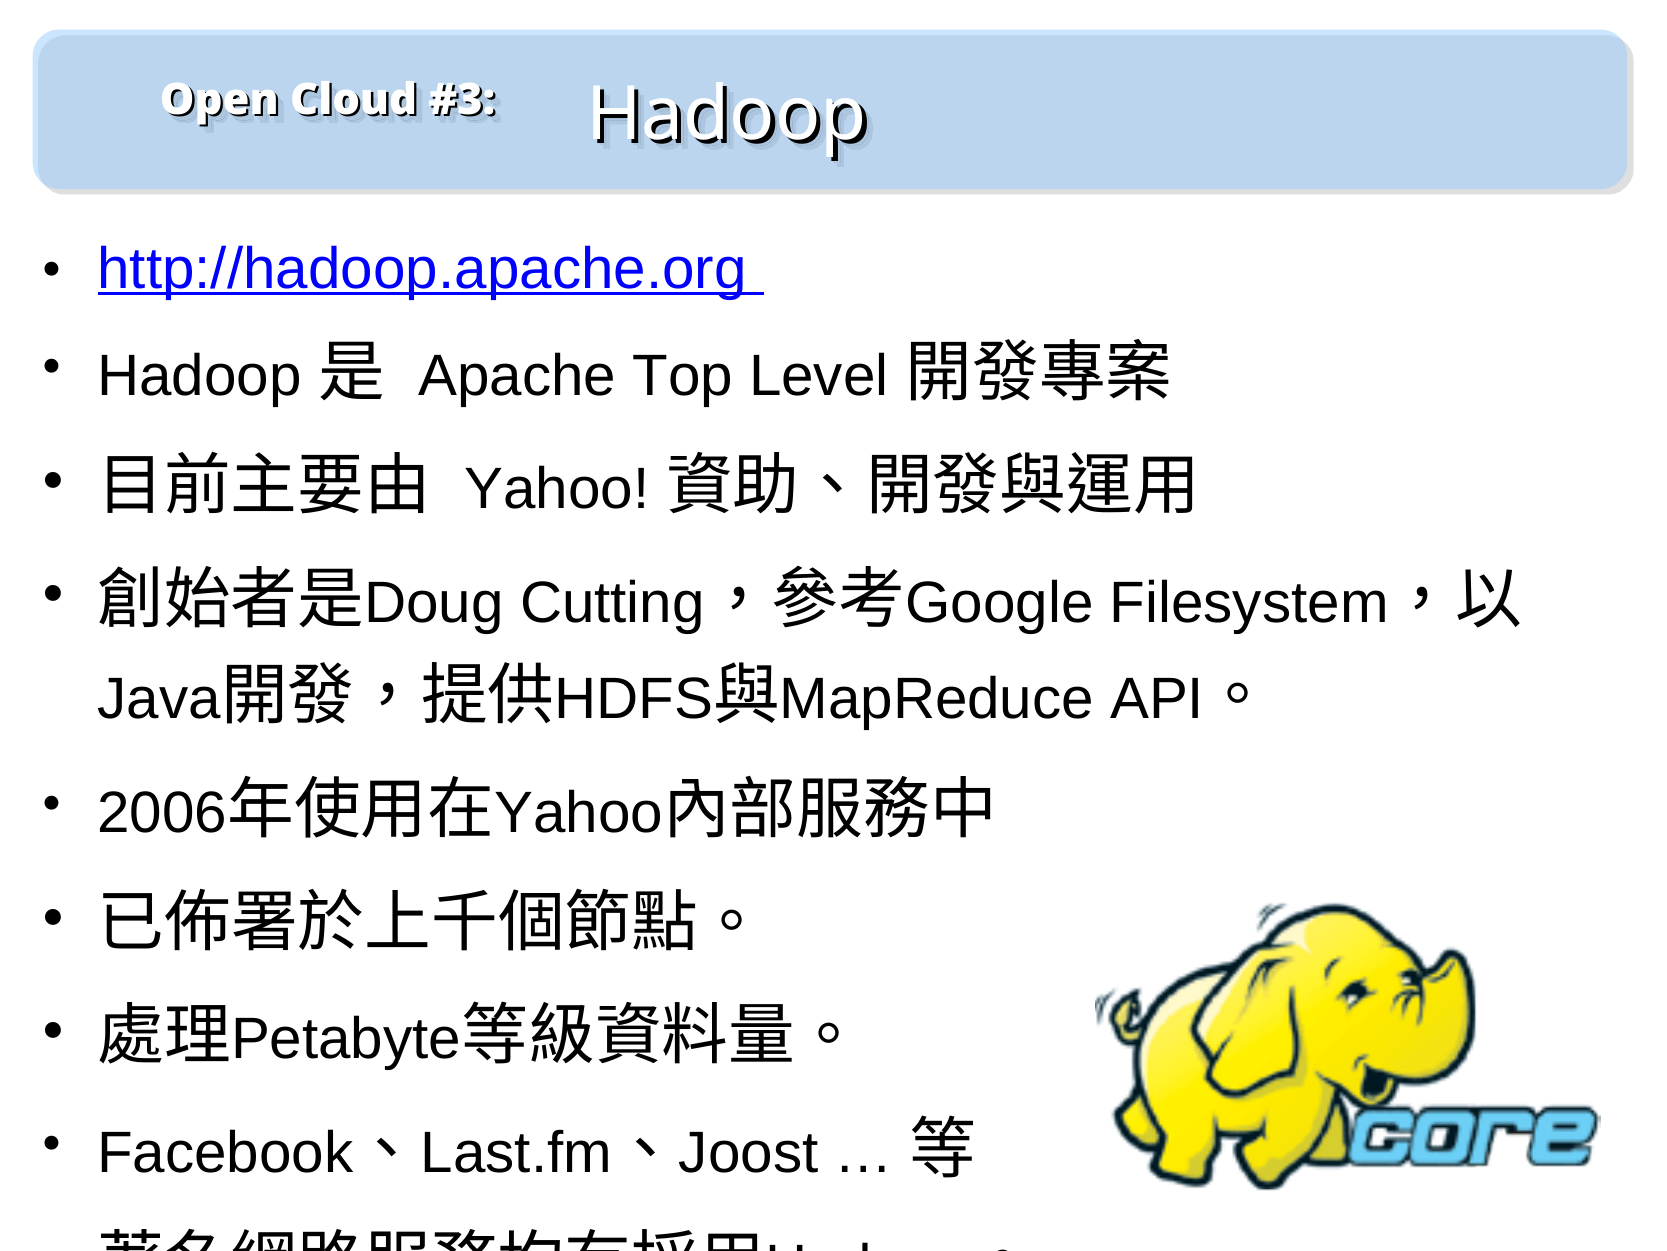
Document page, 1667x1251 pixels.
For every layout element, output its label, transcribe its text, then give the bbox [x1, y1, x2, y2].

picture [1095, 898, 1601, 1194]
text_box Open Cloud #3: Hadoop [32, 29, 1628, 190]
list http://hadoop.apache.org Hadoop 是 Apache Top Level 開發專案 目前主要由 Yahoo! 資助、開發與運用 創始者是Doug Cutting，參考Google Filesystem，以Java開發，提供HDFS與MapReduce API。 2006年使用在Yahoo內部服務中 已佈署於上千個節點。 處理Petabyte等級資料量。 Facebook、Last.fm、Joost … 等 著名網路服務均有採用Hadoop。 [41, 236, 1607, 1155]
